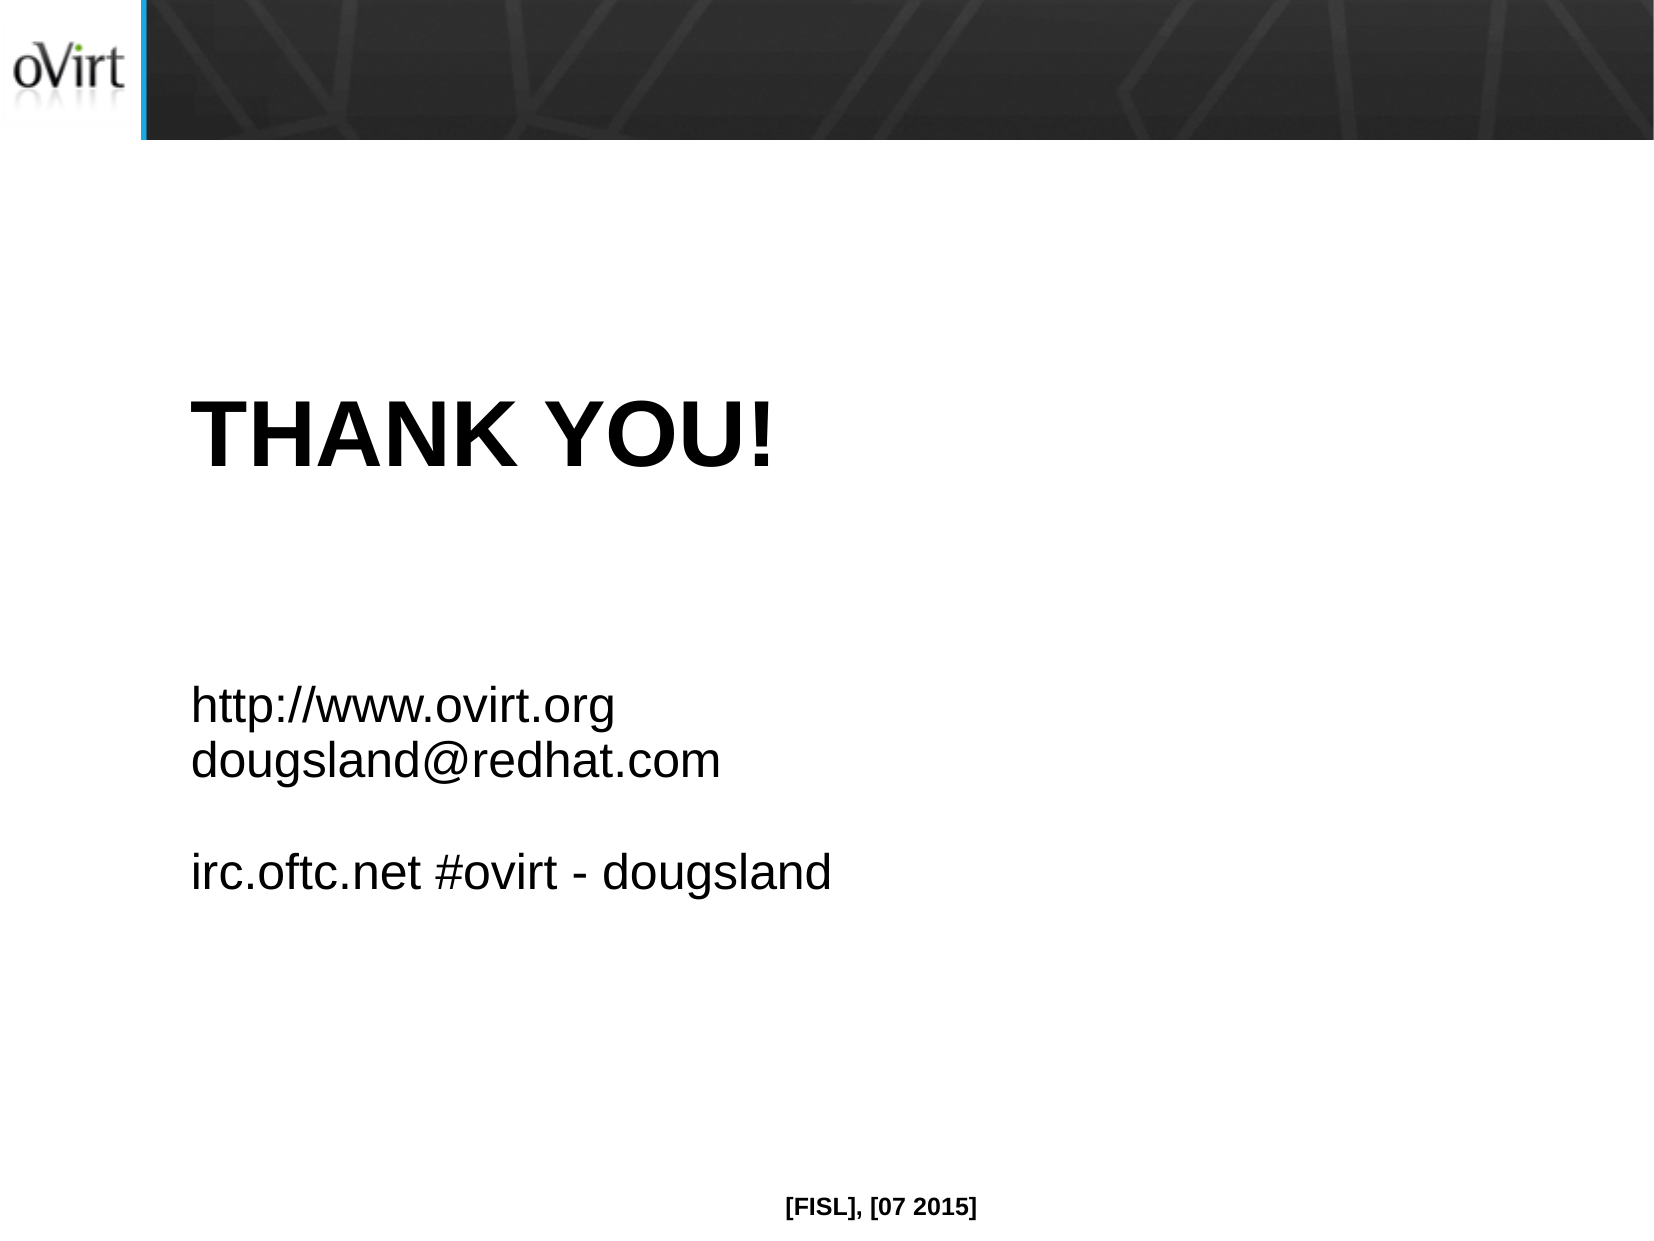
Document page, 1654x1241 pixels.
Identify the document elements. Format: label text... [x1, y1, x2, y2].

text_box THANK YOU! [175, 374, 1549, 510]
text_box http://www.ovirt.org dougsland@redhat.com irc.oftc.net #ovirt - dougsland [176, 669, 1549, 908]
picture [0, 0, 1654, 140]
